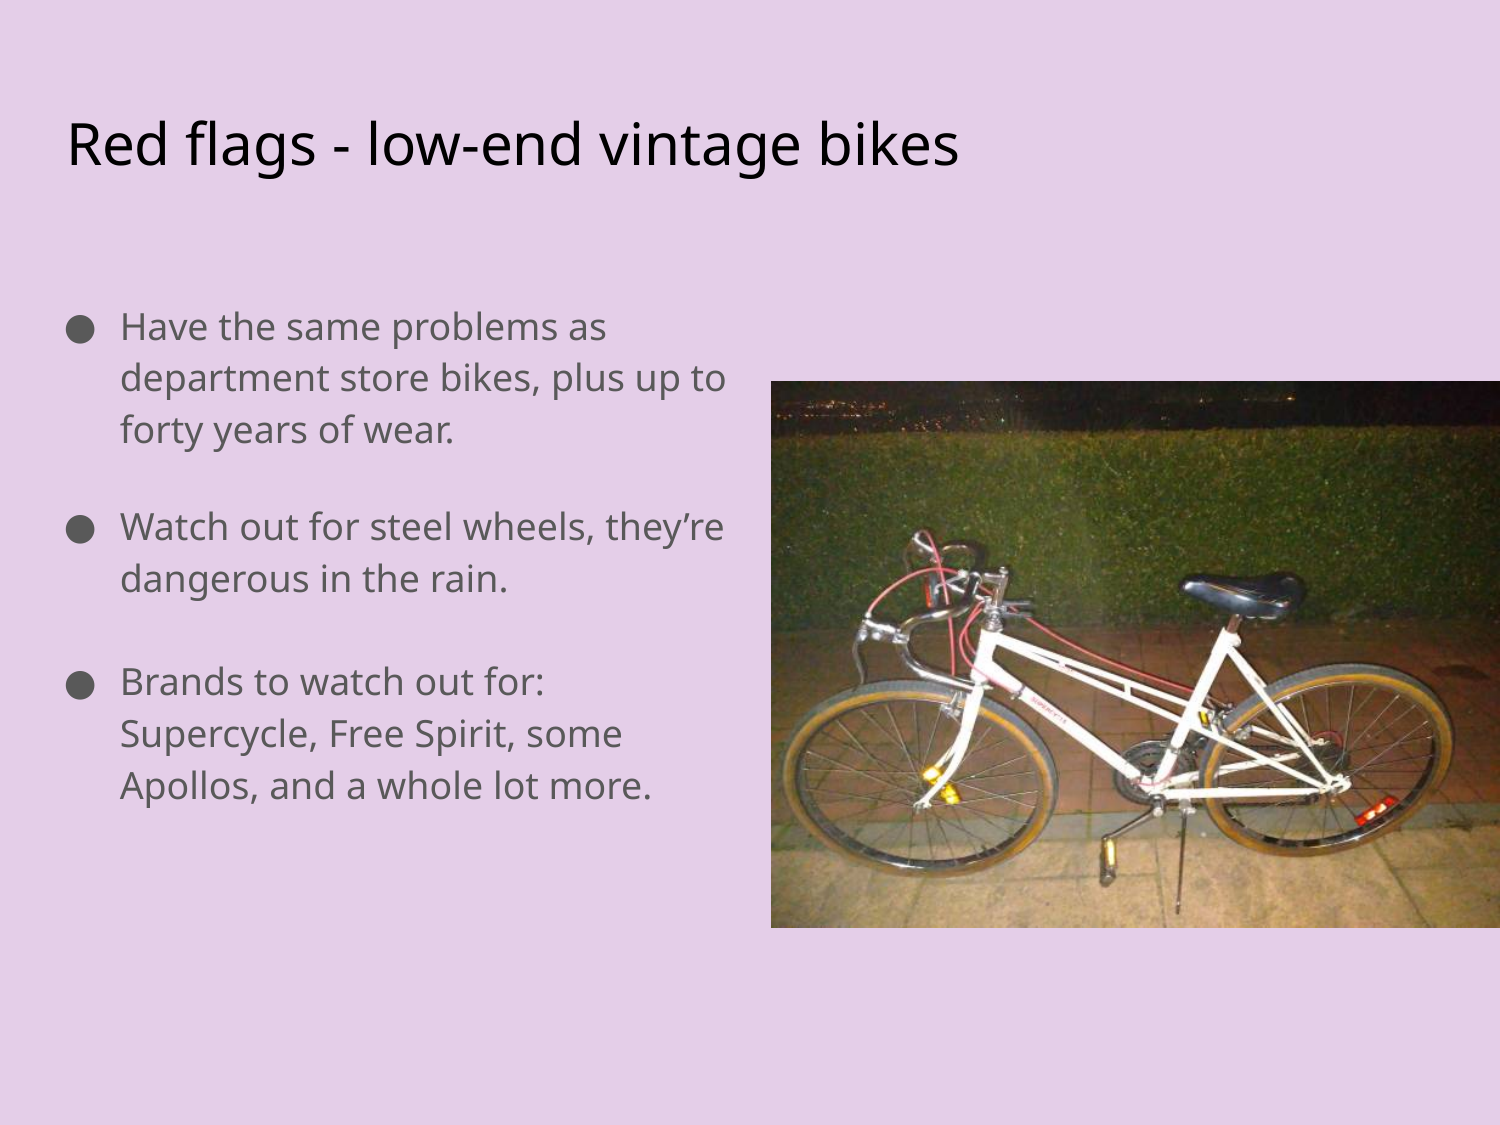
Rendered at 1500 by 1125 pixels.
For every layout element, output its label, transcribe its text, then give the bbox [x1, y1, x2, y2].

title Red flags - low-end vintage bikes [51, 92, 1449, 218]
list Have the same problems as department store bikes, plus up to forty years of wear. Watch out for steel wheels, they’re dangerous in the rain. Brands to watch out for: Supercycle, Free Spirit, some Apollos, and a whole lot more. [29, 280, 759, 1029]
picture [771, 381, 1500, 928]
